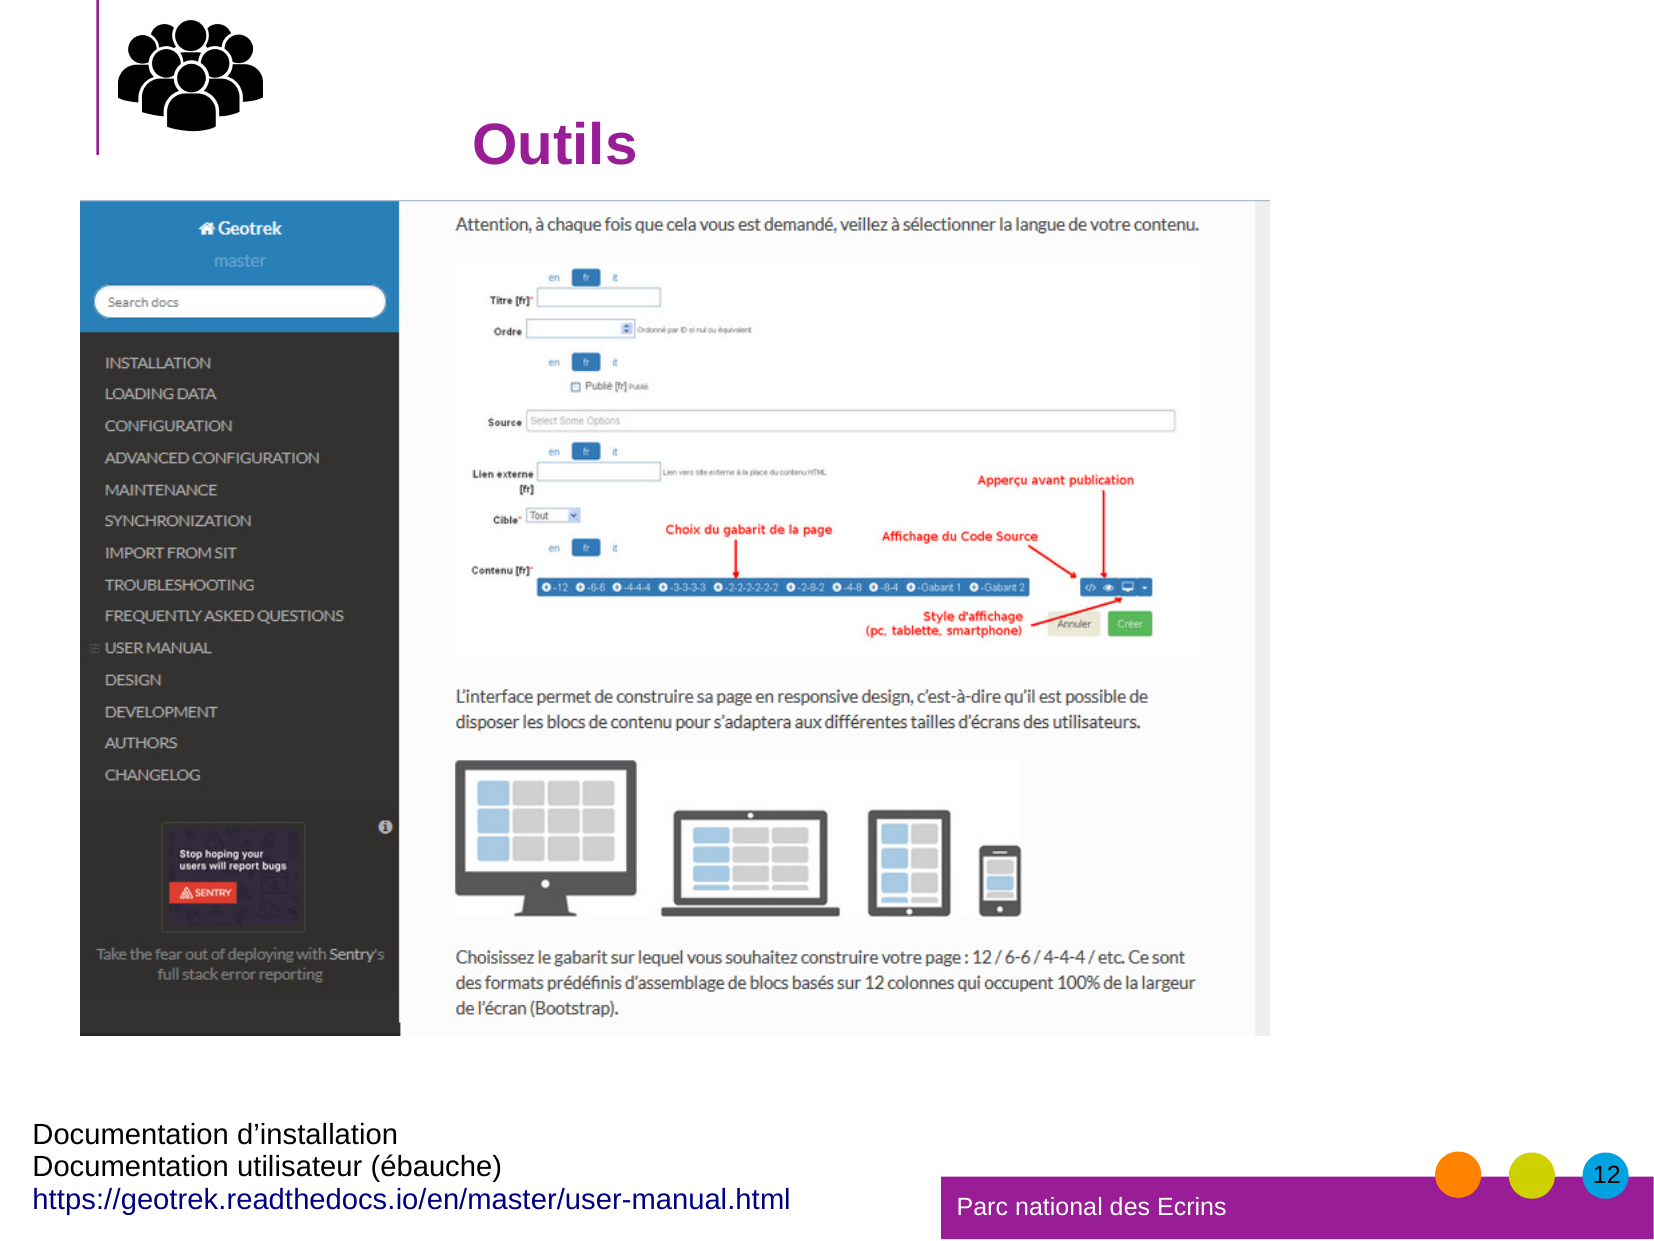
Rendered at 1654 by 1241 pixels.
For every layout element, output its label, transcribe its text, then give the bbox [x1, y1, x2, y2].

picture [80, 200, 1270, 1036]
title Outils [472, 29, 1241, 178]
picture [118, 3, 263, 148]
text_box Documentation d’installation Documentation utilisateur (ébauche) https://geotrek.readthedocs.io/en/master/user-manual.html [17, 1110, 816, 1224]
